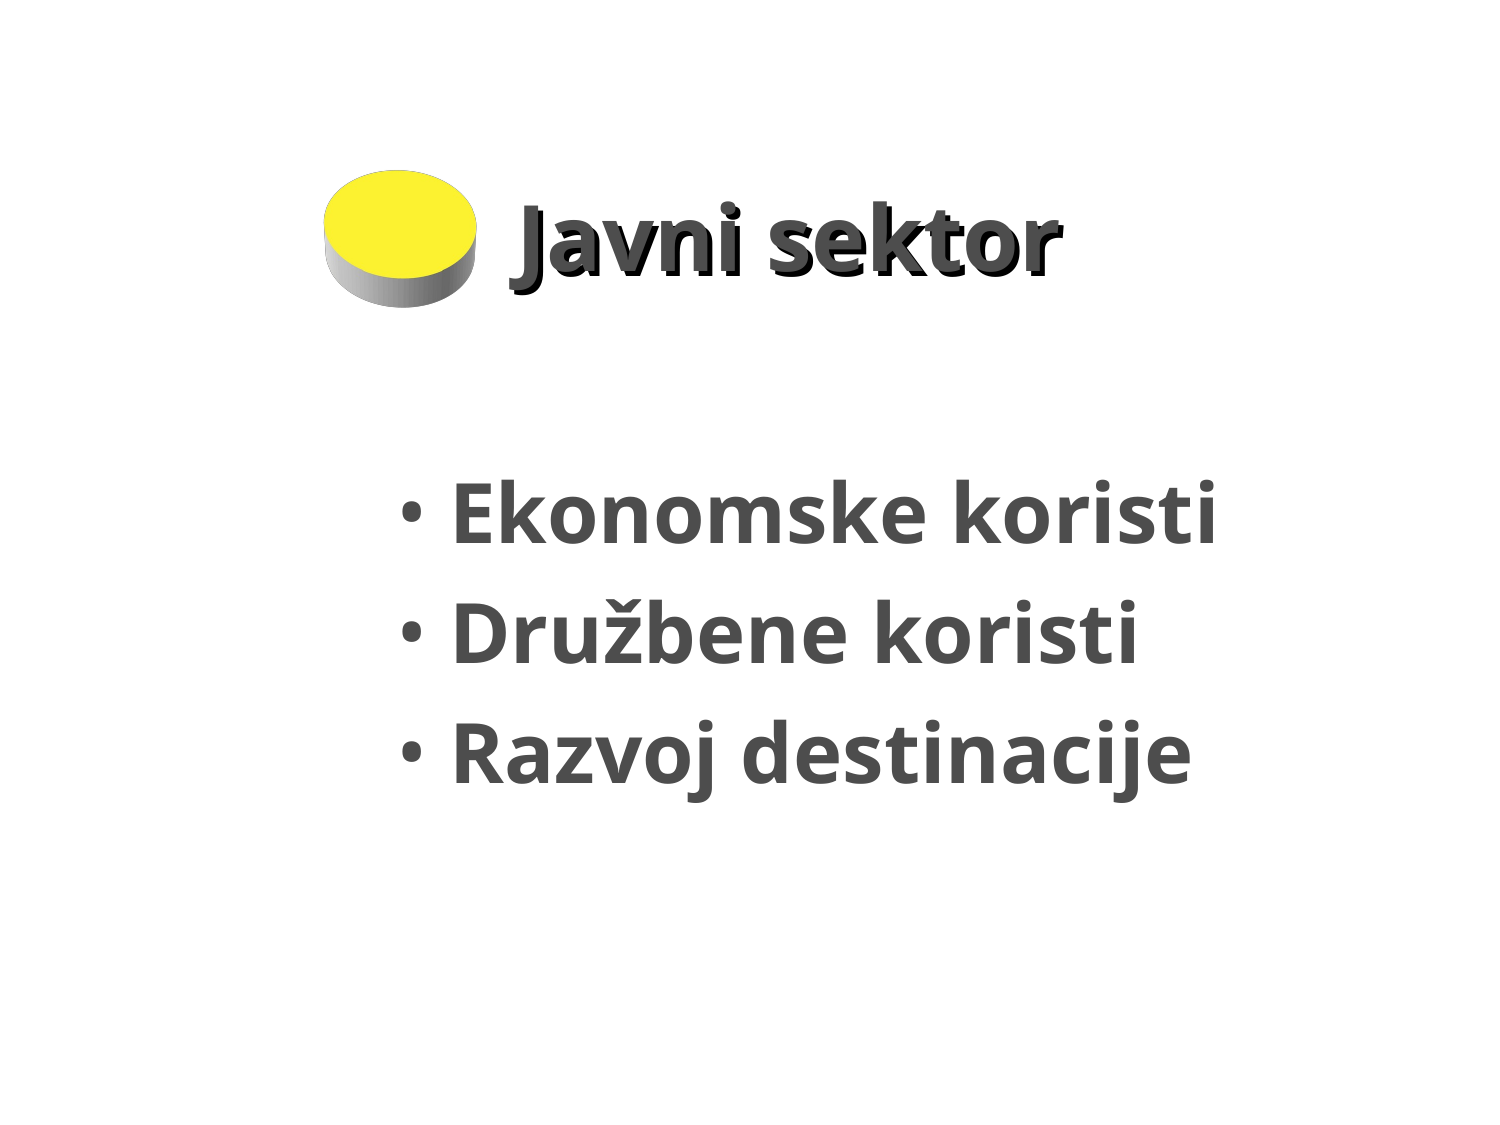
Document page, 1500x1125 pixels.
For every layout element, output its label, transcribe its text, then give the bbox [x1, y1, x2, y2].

text_box Ekonomske koristi Družbene koristi Razvoj destinacije [381, 432, 1236, 808]
text_box [325, 171, 476, 278]
text_box Javni sektor [501, 172, 1282, 299]
